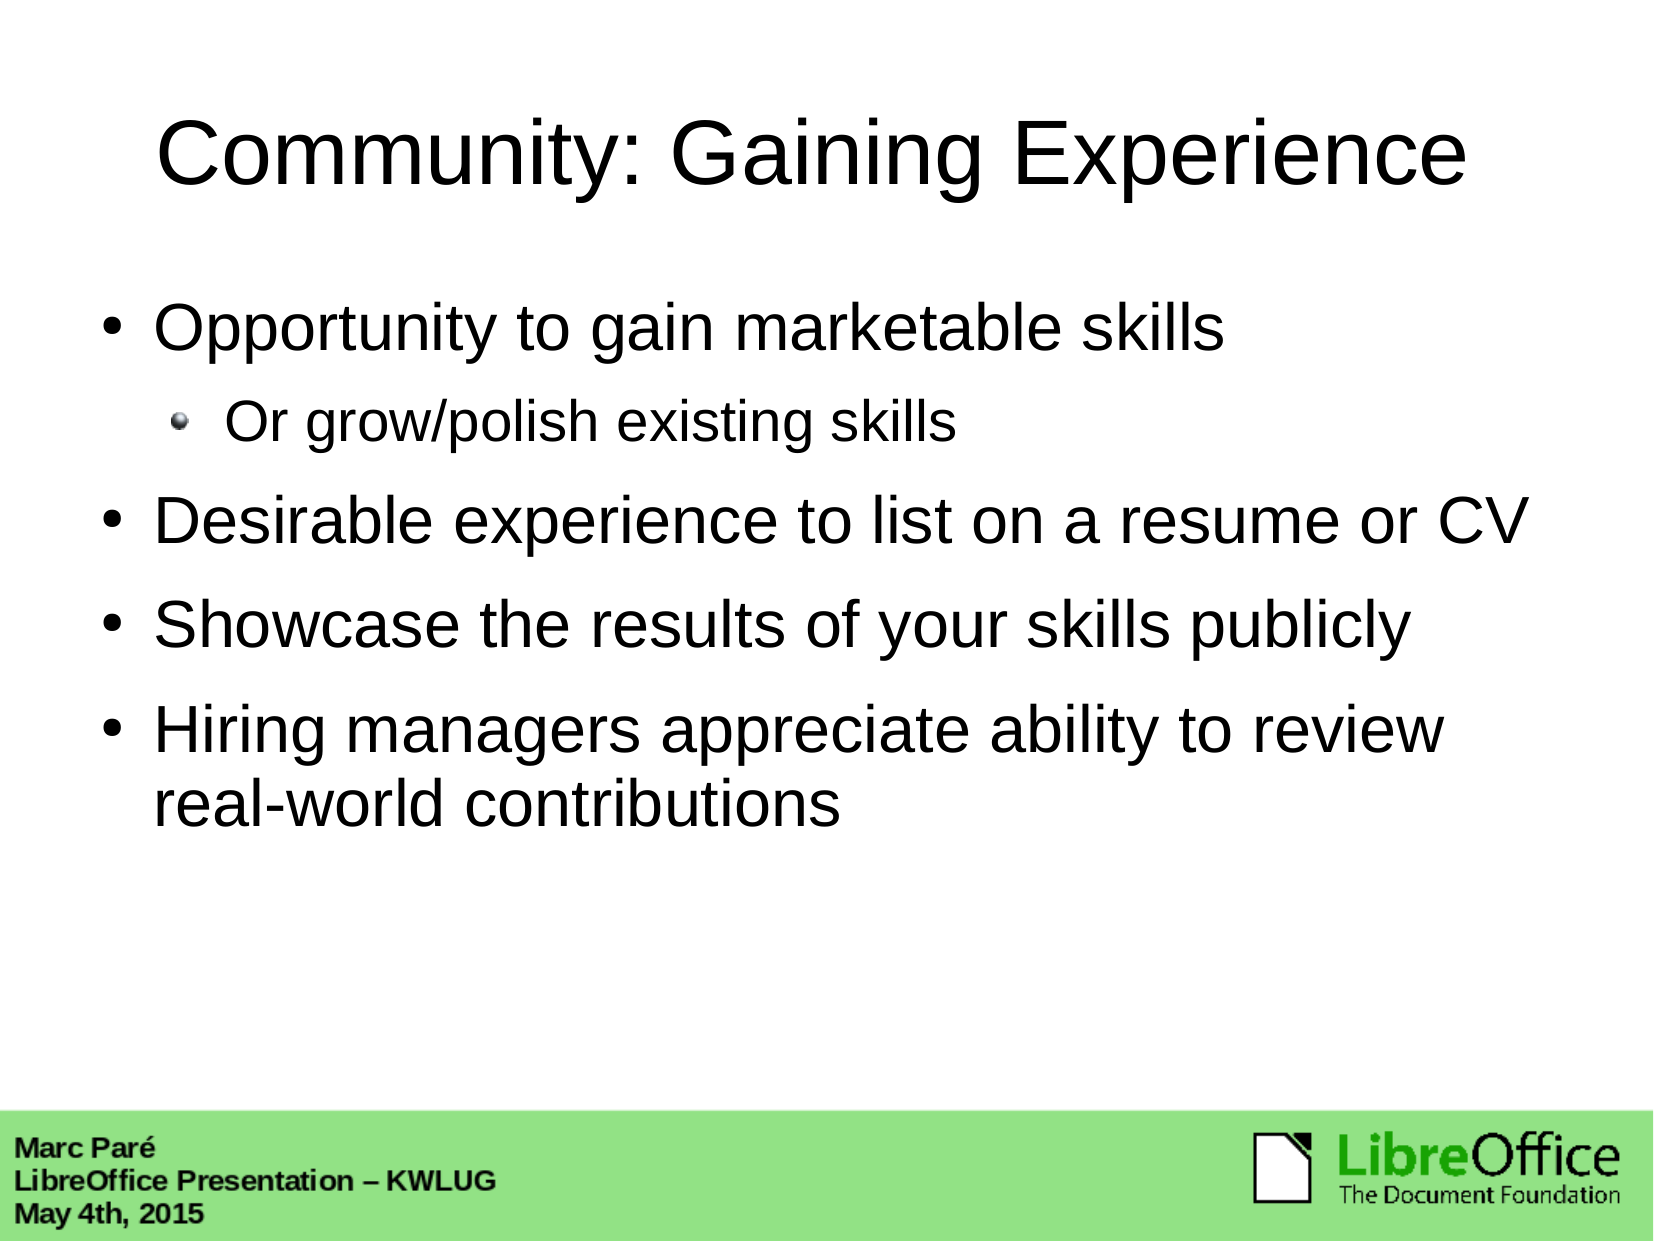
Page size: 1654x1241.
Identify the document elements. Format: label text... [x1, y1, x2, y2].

list Opportunity to gain marketable skills Or grow/polish existing skills Desirable experience to list on a resume or CV Showcase the results of your skills publicly Hiring managers appreciate ability to review real-world contributions [82, 290, 1571, 1010]
picture [0, 0, 1654, 1241]
title Community: Gaining Experience [82, 49, 1571, 257]
